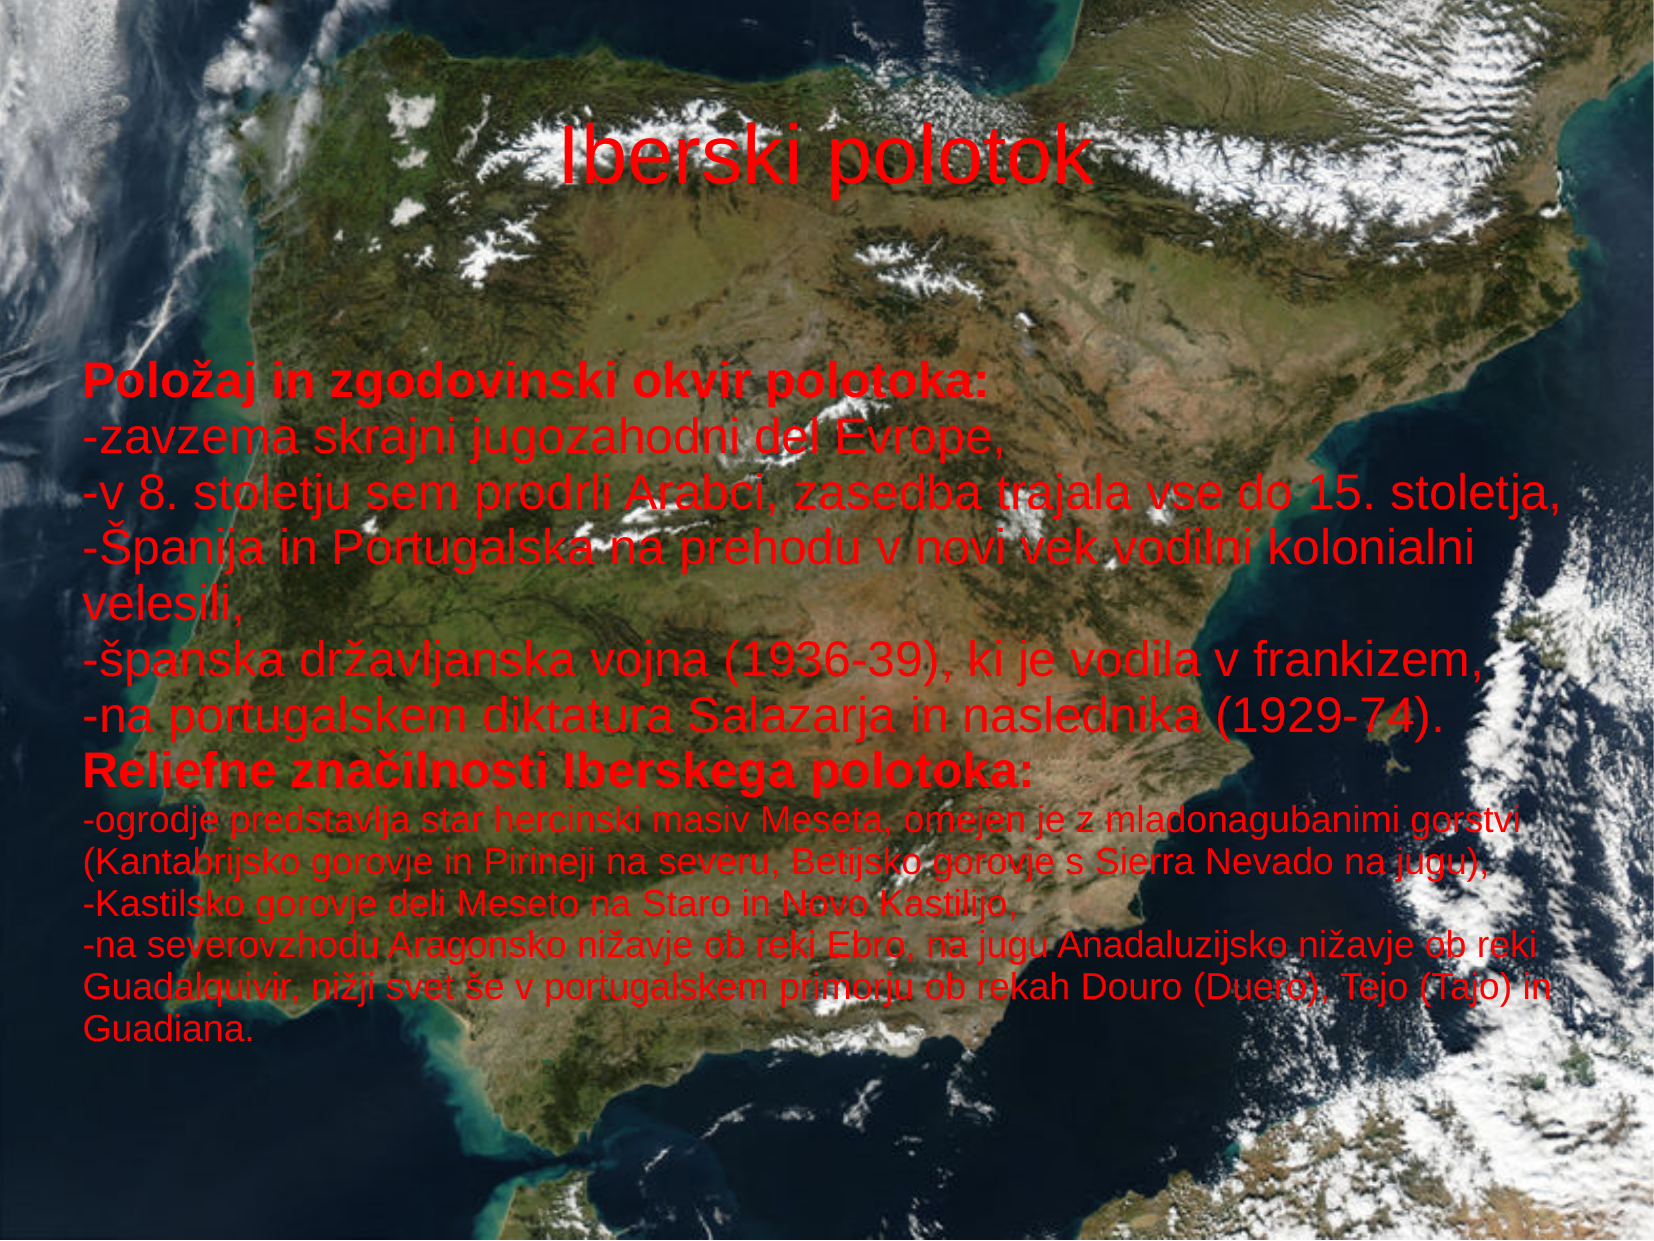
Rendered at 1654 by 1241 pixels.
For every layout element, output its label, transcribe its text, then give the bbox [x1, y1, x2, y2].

picture [0, 0, 1654, 1241]
subtitle Položaj in zgodovinski okvir polotoka: -zavzema skrajni jugozahodni del Evrope, -v 8. stoletju sem prodrli Arabci, zasedba trajala vse do 15. stoletja, -Španija in Portugalska na prehodu v novi vek vodilni kolonialni velesili, -španska državljanska vojna (1936-39), ki je vodila v frankizem, -na portugalskem diktatura Salazarja in naslednika (1929-74). Reliefne značilnosti Iberskega polotoka: -ogrodje predstavlja star hercinski masiv Meseta, omejen je z mladonagubanimi gorstvi (Kantabrijsko gorovje in Pirineji na severu, Betijsko gorovje s Sierra Nevado na jugu), -Kastilsko gorovje deli Meseto na Staro in Novo Kastilijo, -na severovzhodu Aragonsko nižavje ob reki Ebro, na jugu Anadaluzijsko nižavje ob reki Guadalquivir, nižji svet še v portugalskem primorju ob rekah Douro (Duero), Tejo (Tajo) in Guadiana. [82, 297, 1571, 1102]
title Iberski polotok [82, 56, 1571, 249]
